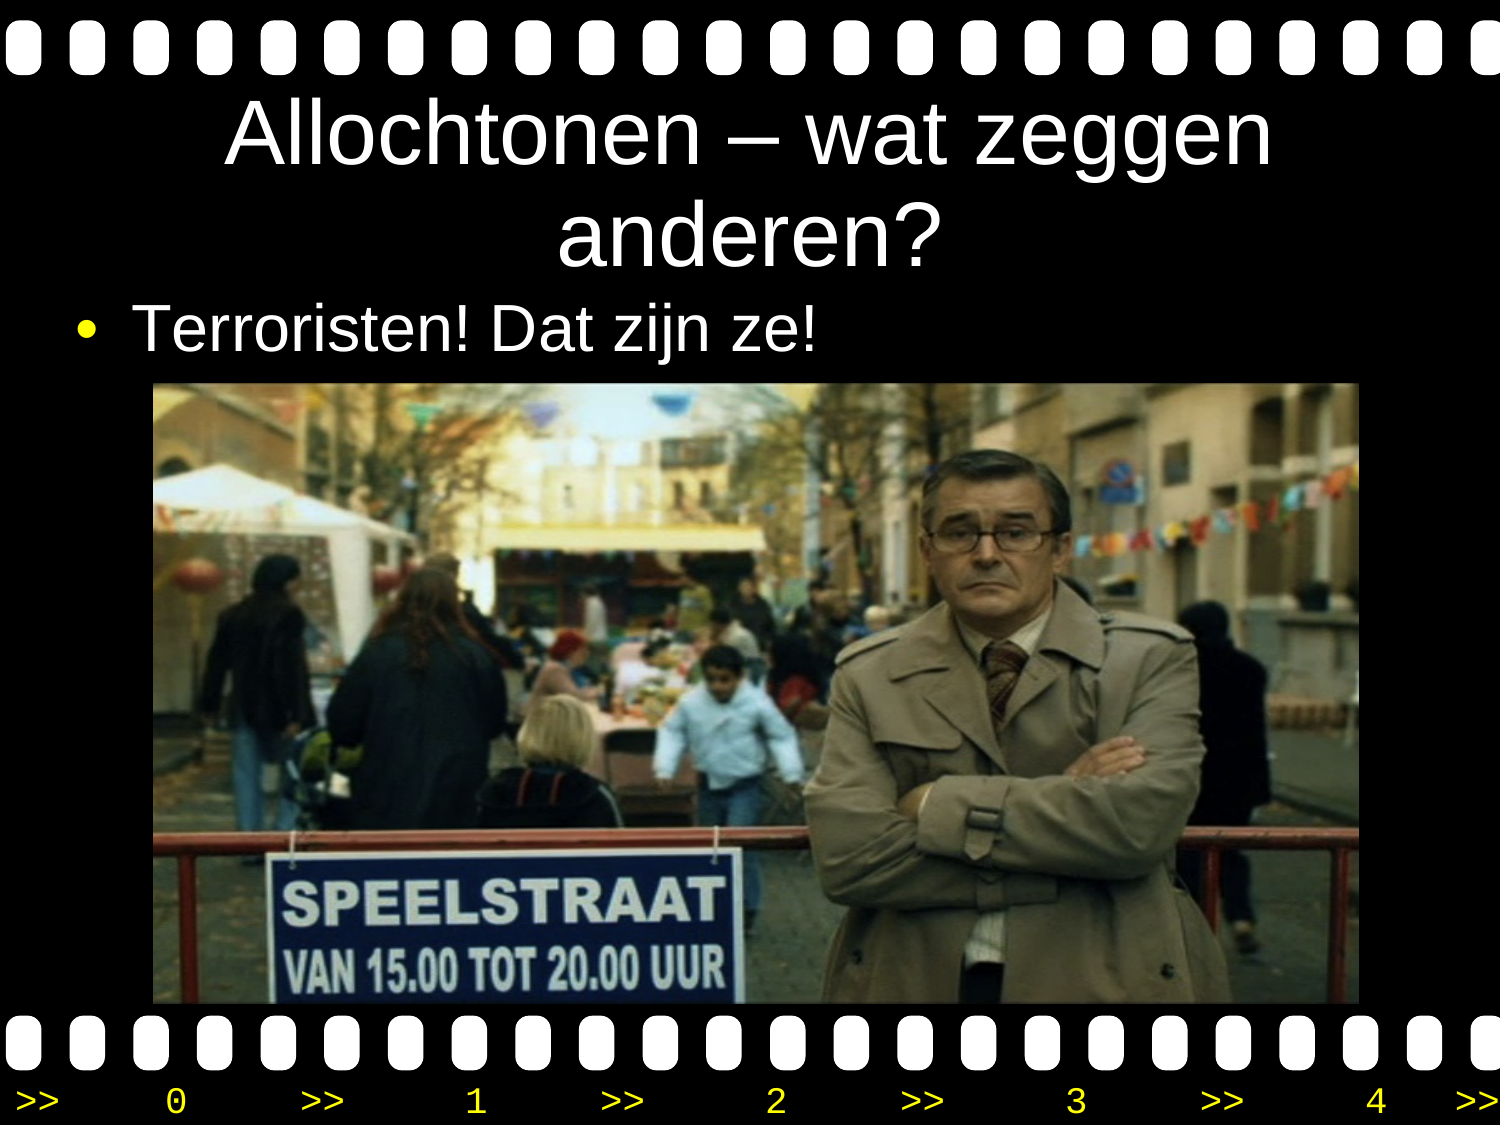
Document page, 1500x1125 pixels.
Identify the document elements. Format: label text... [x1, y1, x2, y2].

list Terroristen! Dat zijn ze! [75, 290, 1426, 1019]
title Allochtonen – wat zeggen anderen? [75, 78, 1426, 290]
